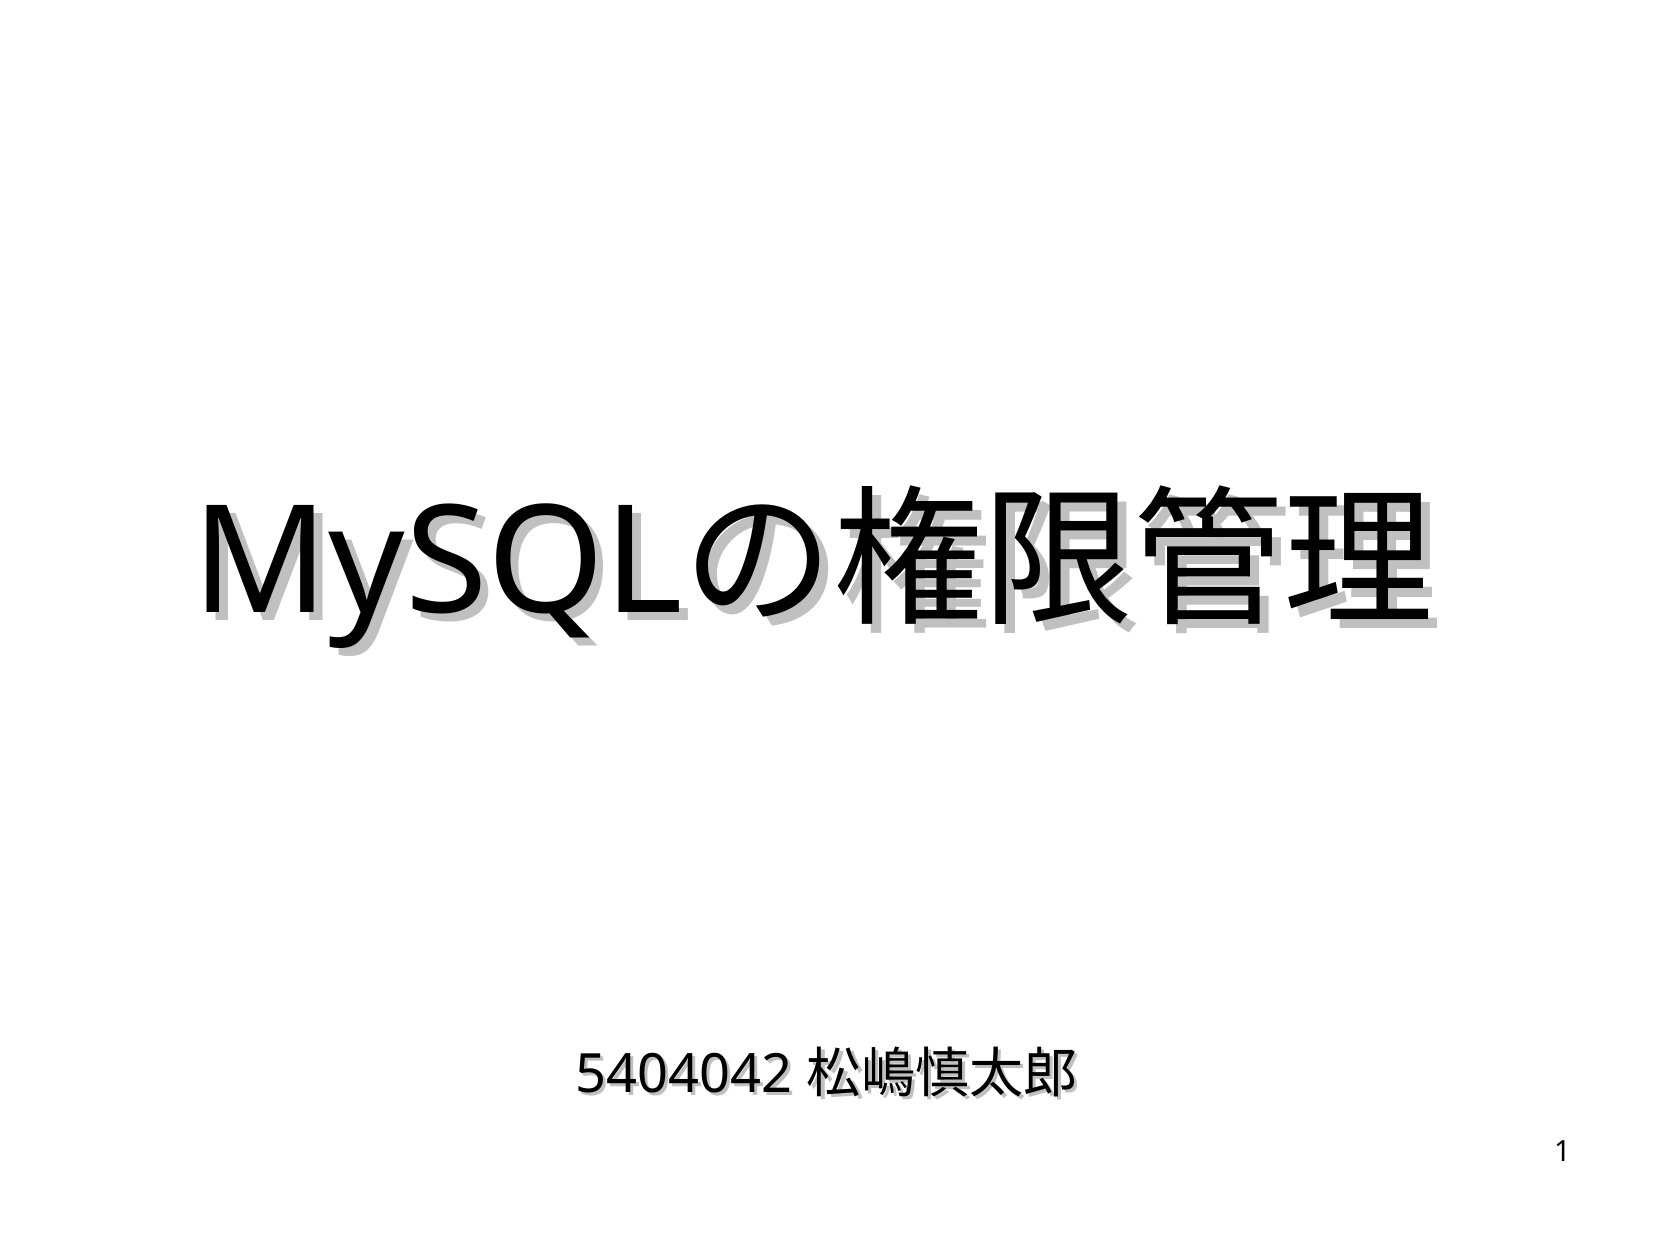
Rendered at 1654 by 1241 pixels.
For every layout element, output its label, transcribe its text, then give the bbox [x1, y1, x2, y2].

text_box MySQLの権限管理 [177, 431, 1478, 612]
text_box 5404042 松嶋慎太郎 [561, 1021, 1113, 1097]
